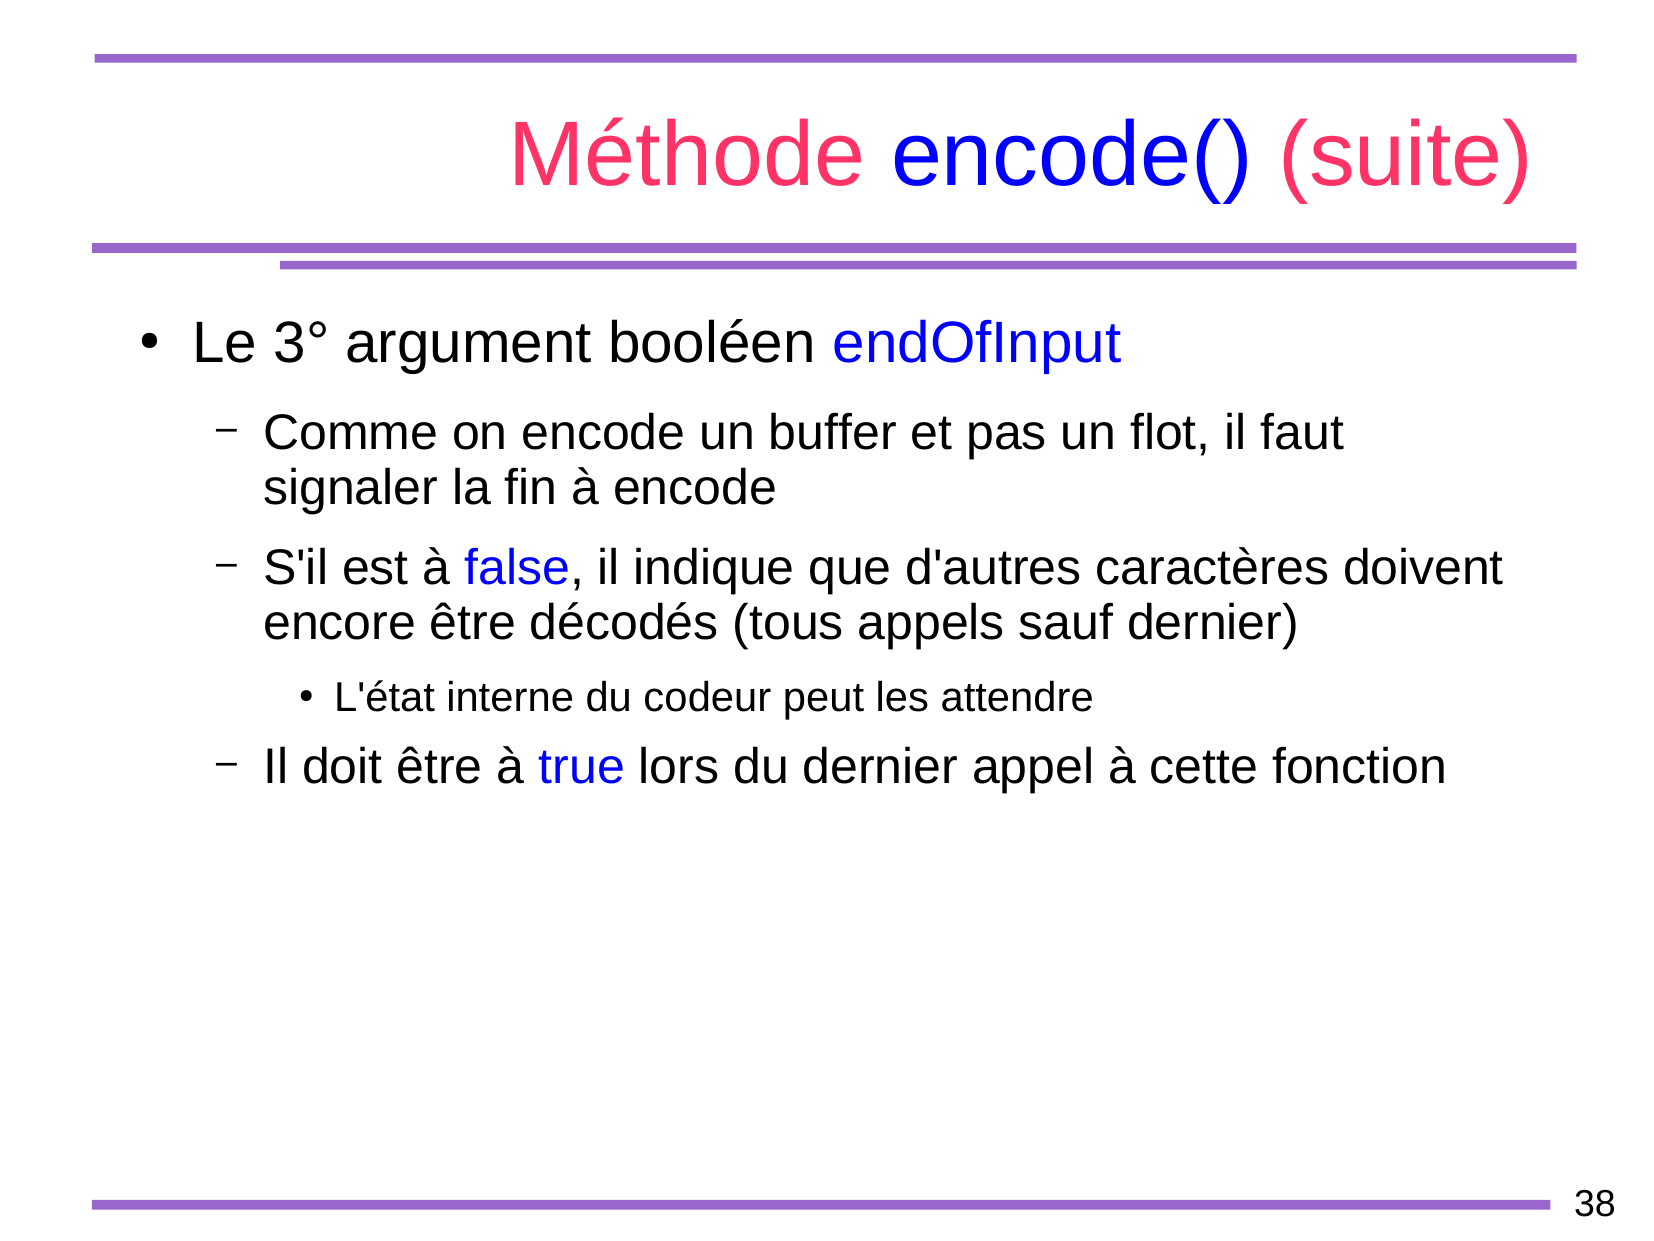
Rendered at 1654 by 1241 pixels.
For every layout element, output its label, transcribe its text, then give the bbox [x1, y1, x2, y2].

list Le 3° argument booléen endOfInput Comme on encode un buffer et pas un flot, il faut signaler la fin à encode S'il est à false, il indique que d'autres caractères doivent encore être décodés (tous appels sauf dernier) L'état interne du codeur peut les attendre Il doit être à true lors du dernier appel à cette fonction [121, 309, 1534, 1162]
title Méthode encode() (suite) [121, 49, 1534, 257]
